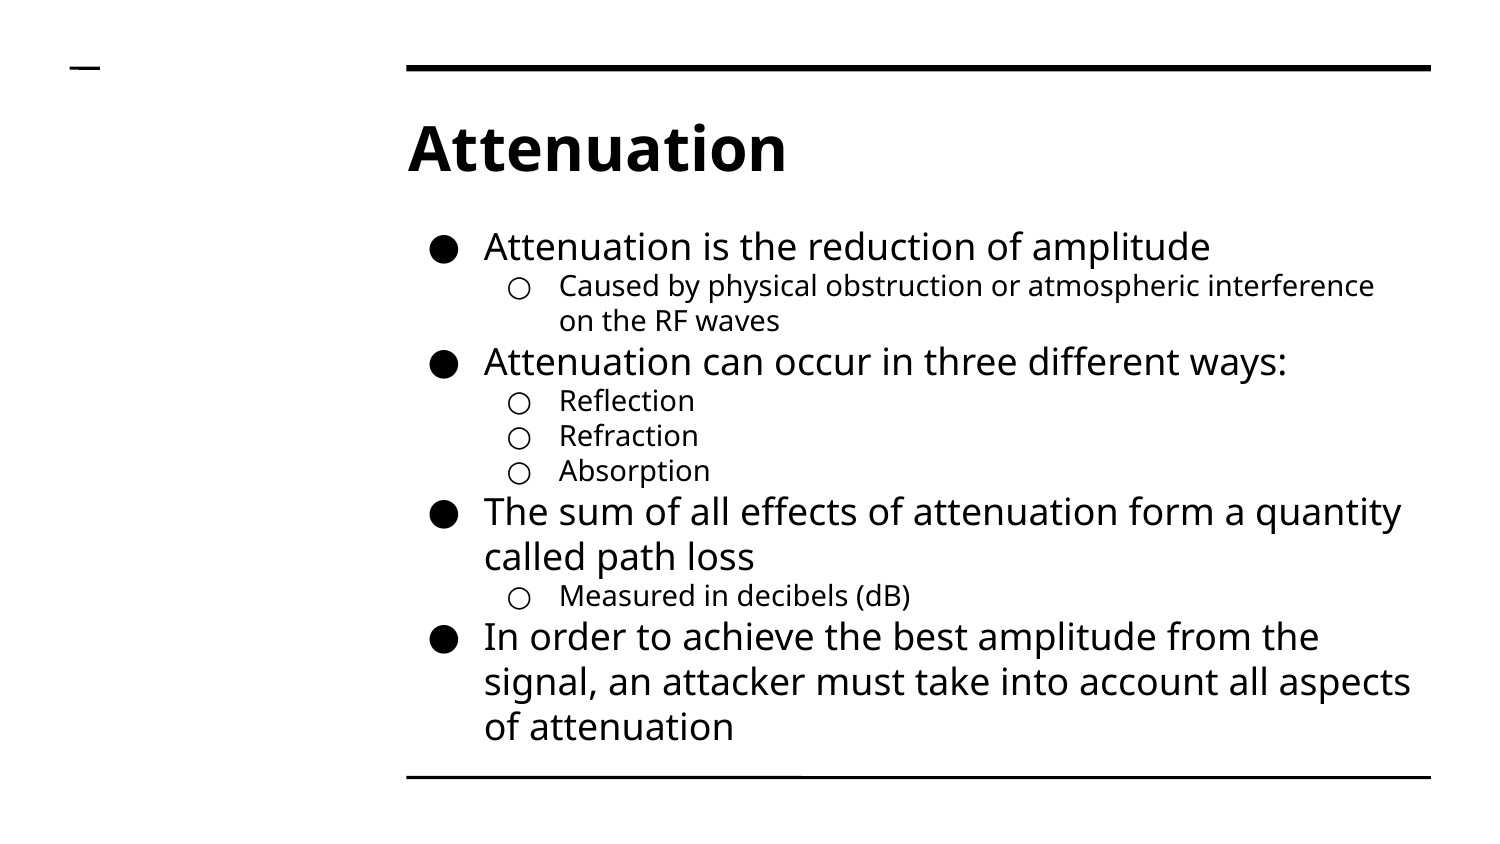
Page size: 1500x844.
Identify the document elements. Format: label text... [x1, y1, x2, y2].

title Attenuation [393, 94, 1431, 199]
list Attenuation is the reduction of amplitude Caused by physical obstruction or atmospheric interference on the RF waves Attenuation can occur in three different ways: Reflection Refraction Absorption The sum of all effects of attenuation form a quantity called path loss Measured in decibels (dB) In order to achieve the best amplitude from the signal, an attacker must take into account all aspects of attenuation [393, 207, 1431, 701]
